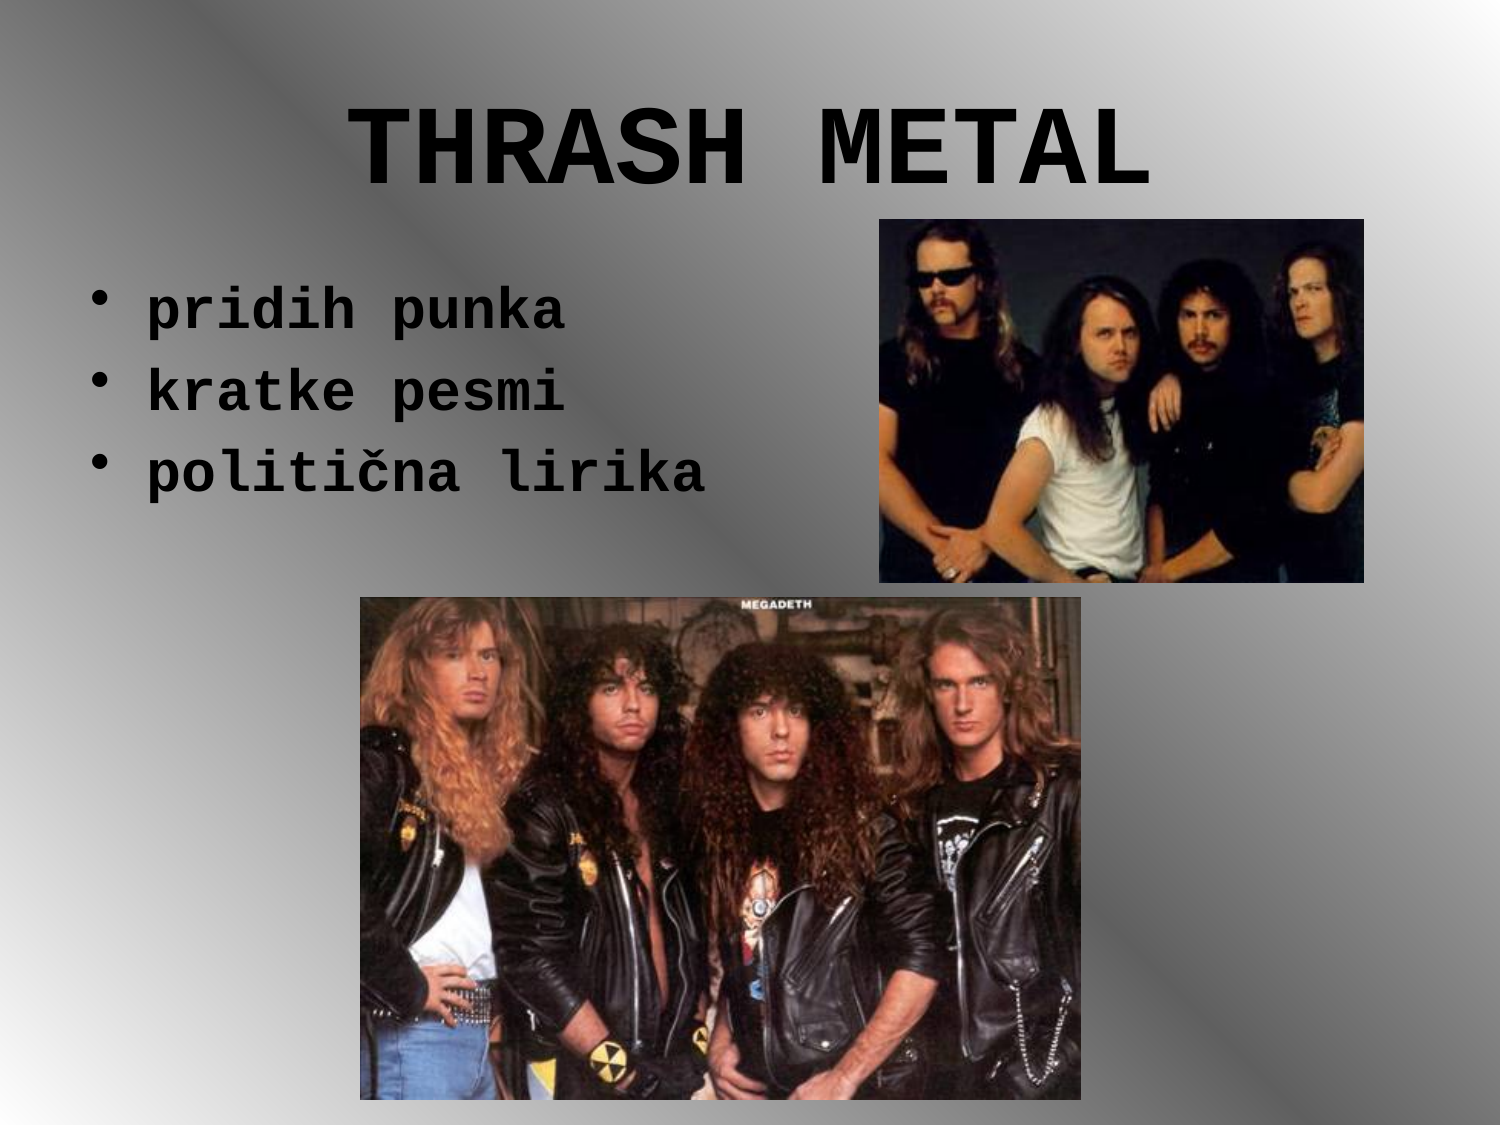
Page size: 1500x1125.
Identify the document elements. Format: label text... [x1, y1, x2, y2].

list pridih punka kratke pesmi politična lirika [75, 262, 738, 1005]
picture [879, 219, 1364, 583]
picture [360, 597, 1081, 1100]
title THRASH METAL [75, 45, 1425, 233]
